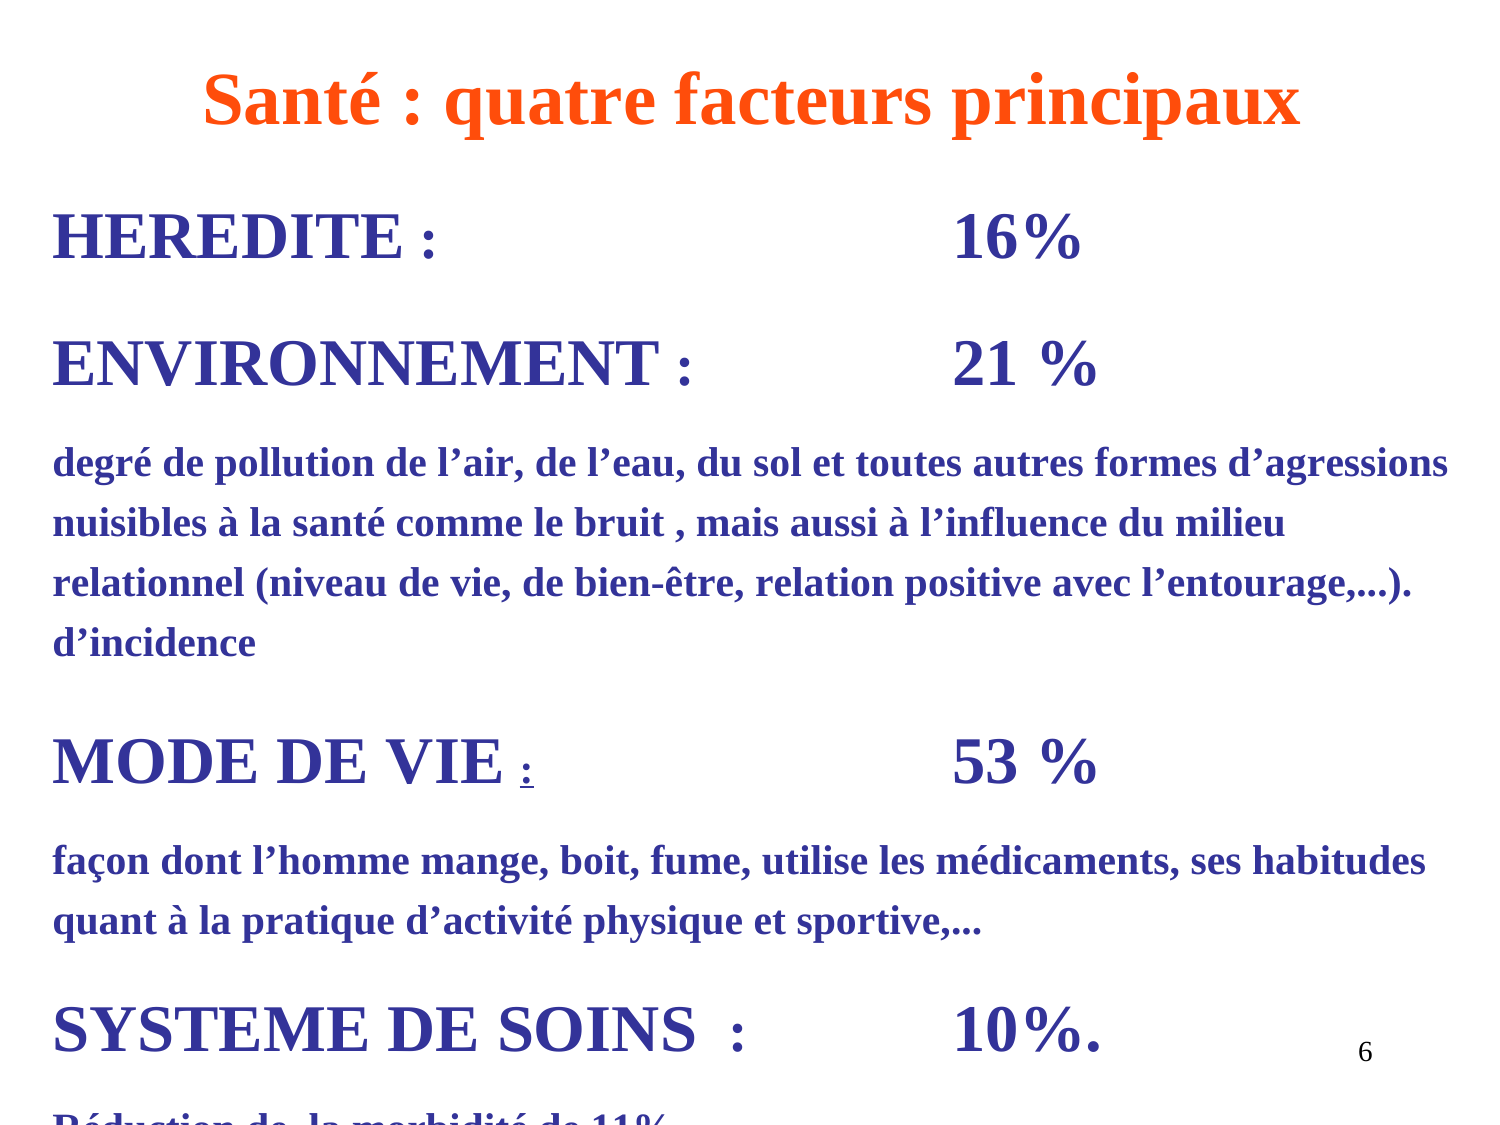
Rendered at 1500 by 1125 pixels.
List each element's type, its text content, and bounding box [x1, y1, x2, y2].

text_box Santé : quatre facteurs principaux HEREDITE : 16% ENVIRONNEMENT : 21 % degré de pollution de l’air, de l’eau, du sol et toutes autres formes d’agressions nuisibles à la santé comme le bruit , mais aussi à l’influence du milieu relationnel (niveau de vie, de bien-être, relation positive avec l’entourage,...). d’incidence MODE DE VIE : 53 % façon dont l’homme mange, boit, fume, utilise les médicaments, ses habitudes quant à la pratique d’activité physique et sportive,... SYSTEME DE SOINS : 10%. Réduction de la morbidité de 11% [37, 23, 1500, 1125]
